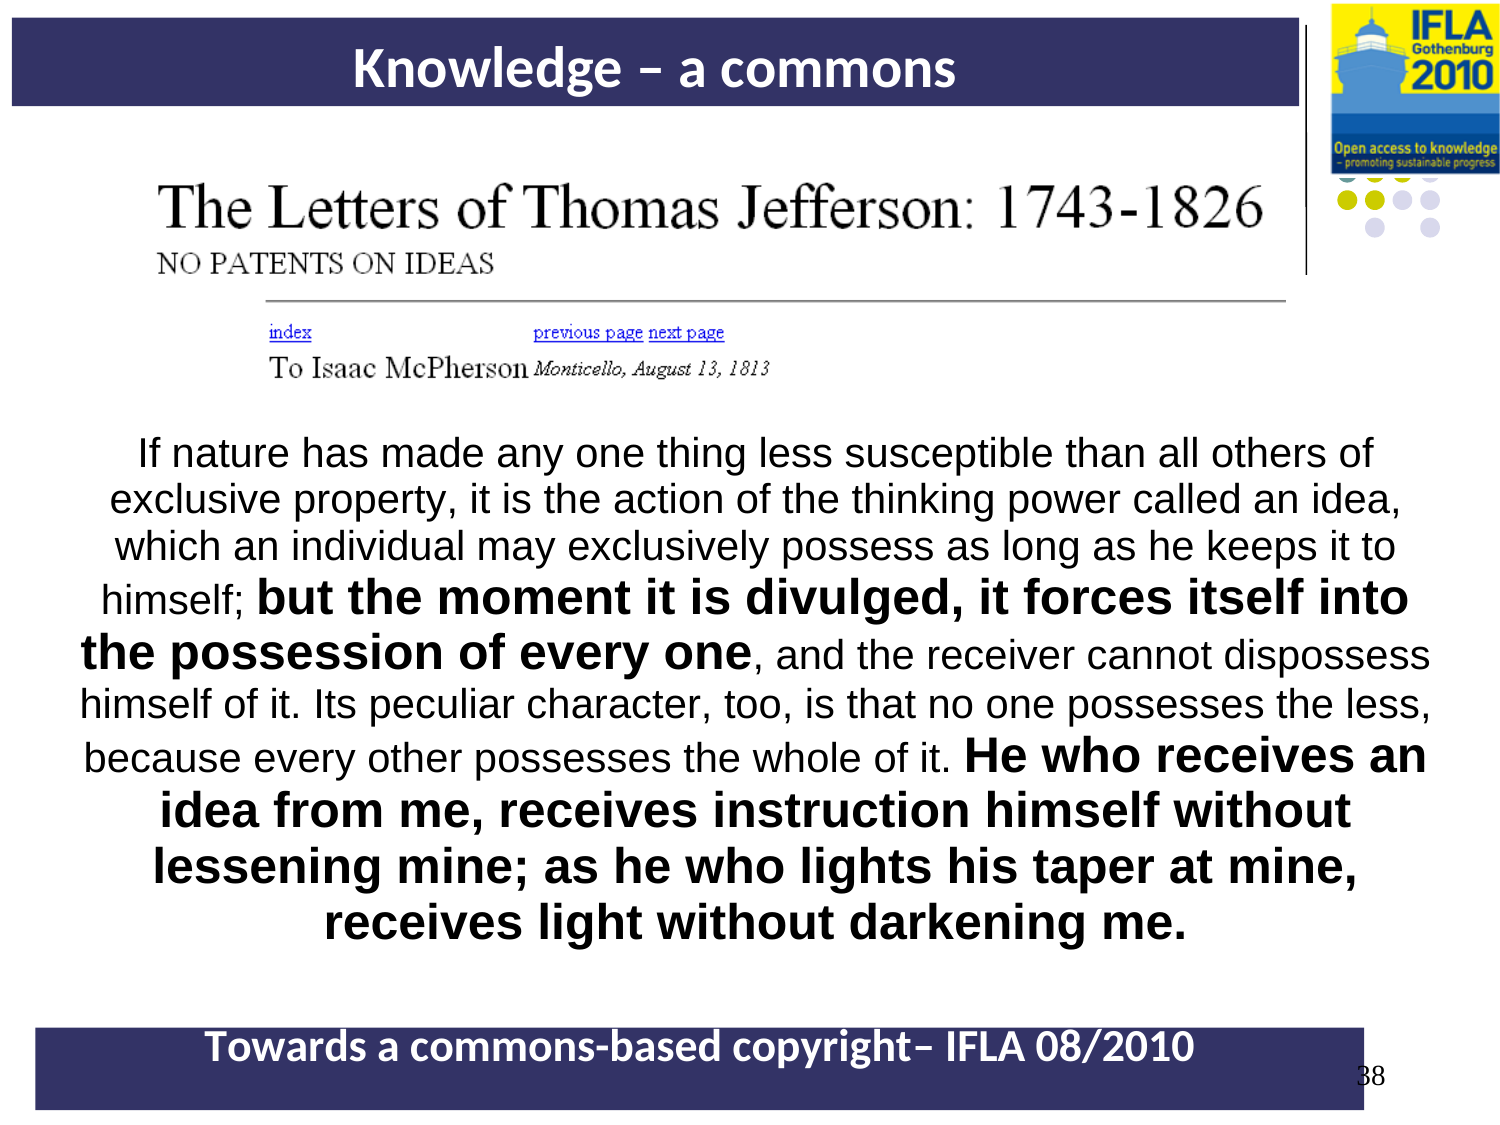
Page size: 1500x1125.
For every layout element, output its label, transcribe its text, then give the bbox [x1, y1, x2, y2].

title Knowledge – a commons [11, 17, 1300, 107]
text_box If nature has made any one thing less susceptible than all others of exclusive property, it is the action of the thinking power called an idea, which an individual may exclusively possess as long as he keeps it to himself; but the moment it is divulged, it forces itself into the possession of every one, and the receiver cannot dispossess himself of it. Its peculiar character, too, is that no one possesses the less, because every other possesses the whole of it. He who receives an idea from me, receives instruction himself without lessening mine; as he who lights his taper at mine, receives light without darkening me. [58, 421, 1454, 958]
picture [152, 175, 1286, 386]
text_box [1356, 1026, 1459, 1105]
